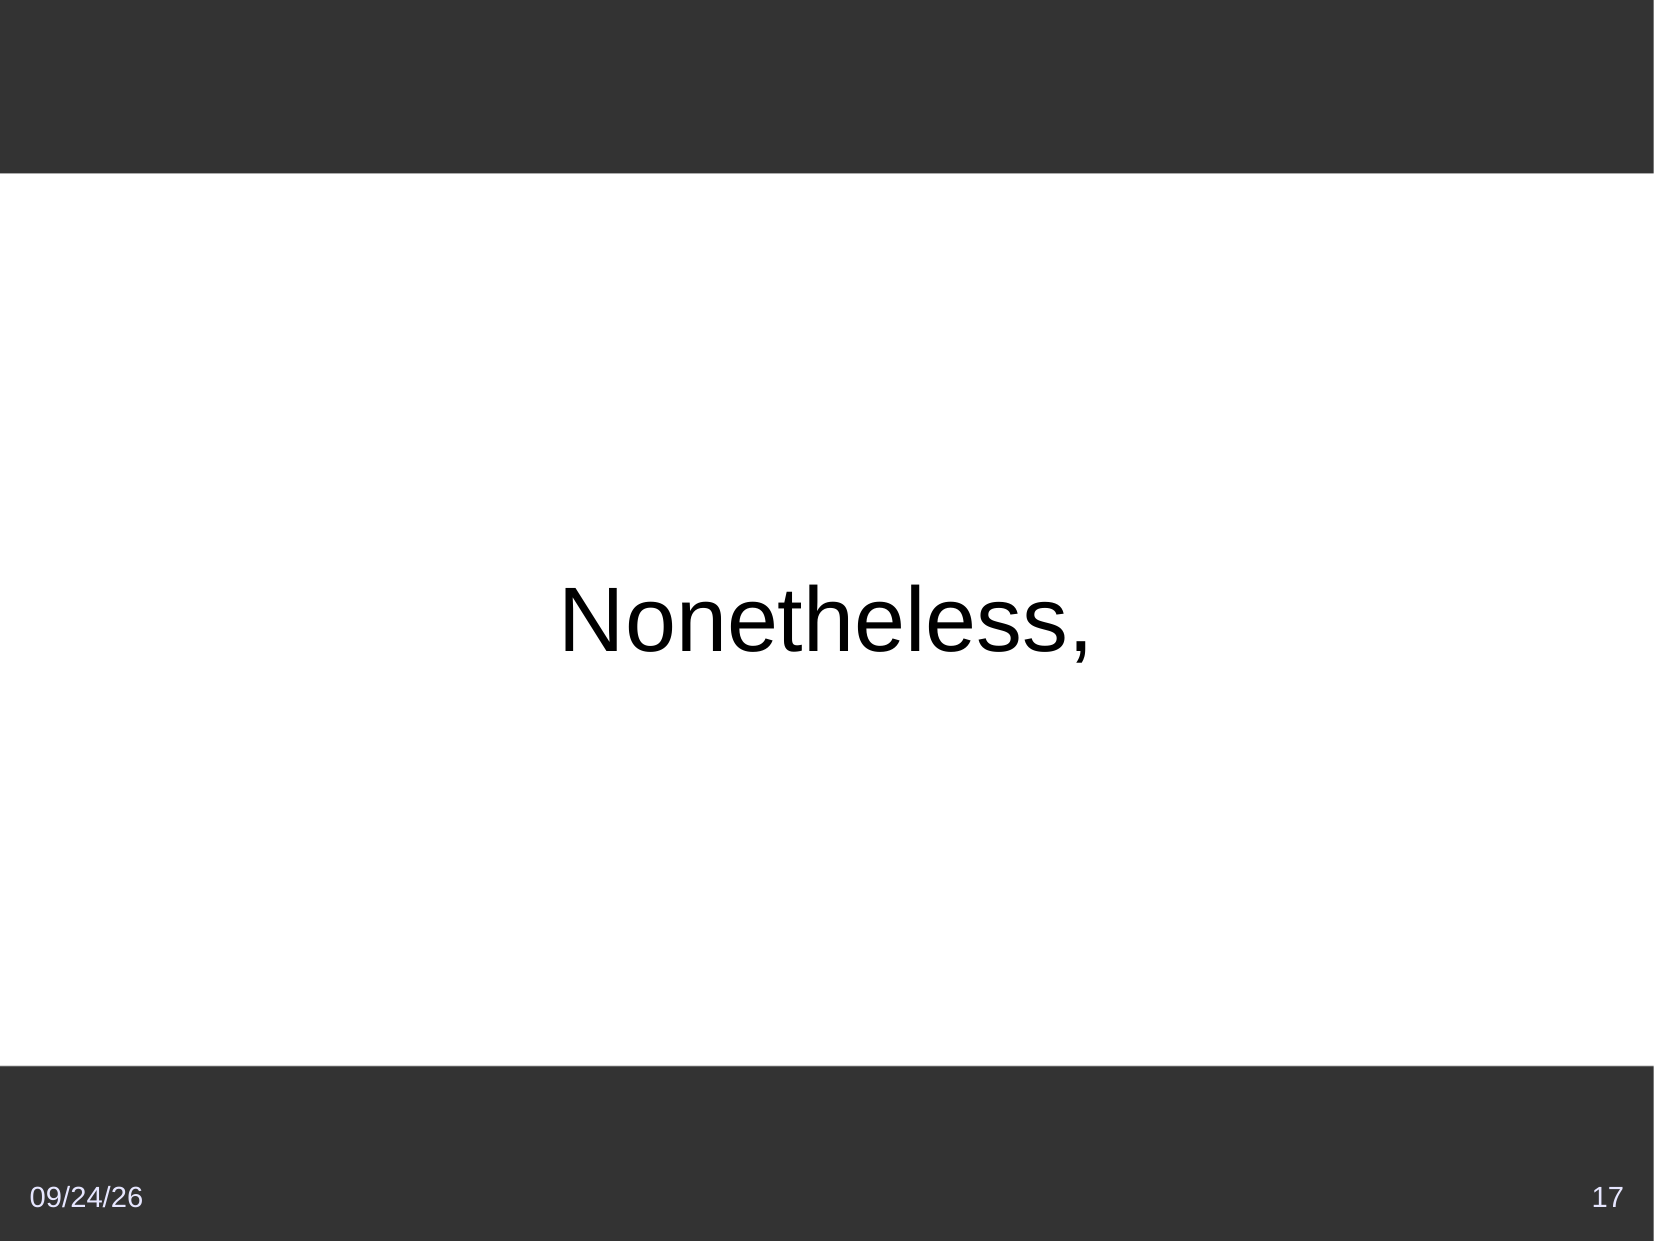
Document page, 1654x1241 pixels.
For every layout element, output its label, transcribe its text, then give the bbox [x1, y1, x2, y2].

subtitle Nonetheless, [29, 214, 1625, 1027]
picture [0, 0, 1654, 1241]
